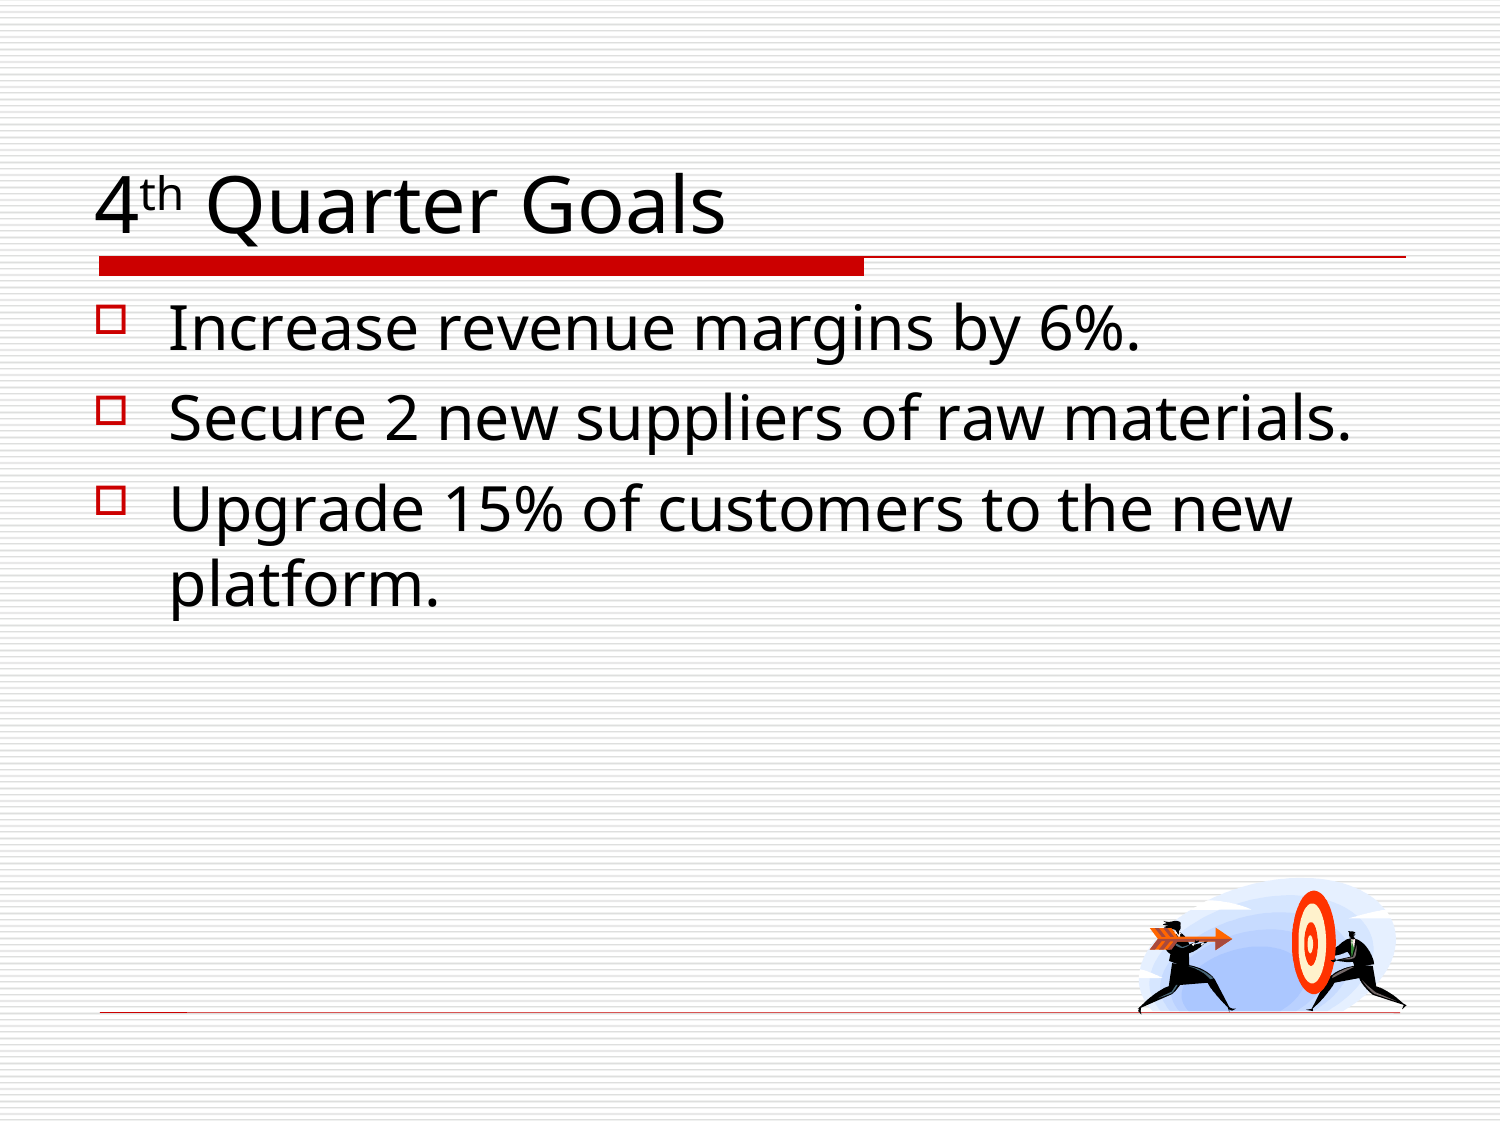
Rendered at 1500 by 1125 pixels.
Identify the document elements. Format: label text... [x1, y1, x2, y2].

list Increase revenue margins by 6%. Secure 2 new suppliers of raw materials. Upgrade 15% of customers to the new platform. [92, 287, 1406, 988]
title 4th Quarter Goals [94, 49, 1407, 250]
picture [0, 0, 1500, 1125]
